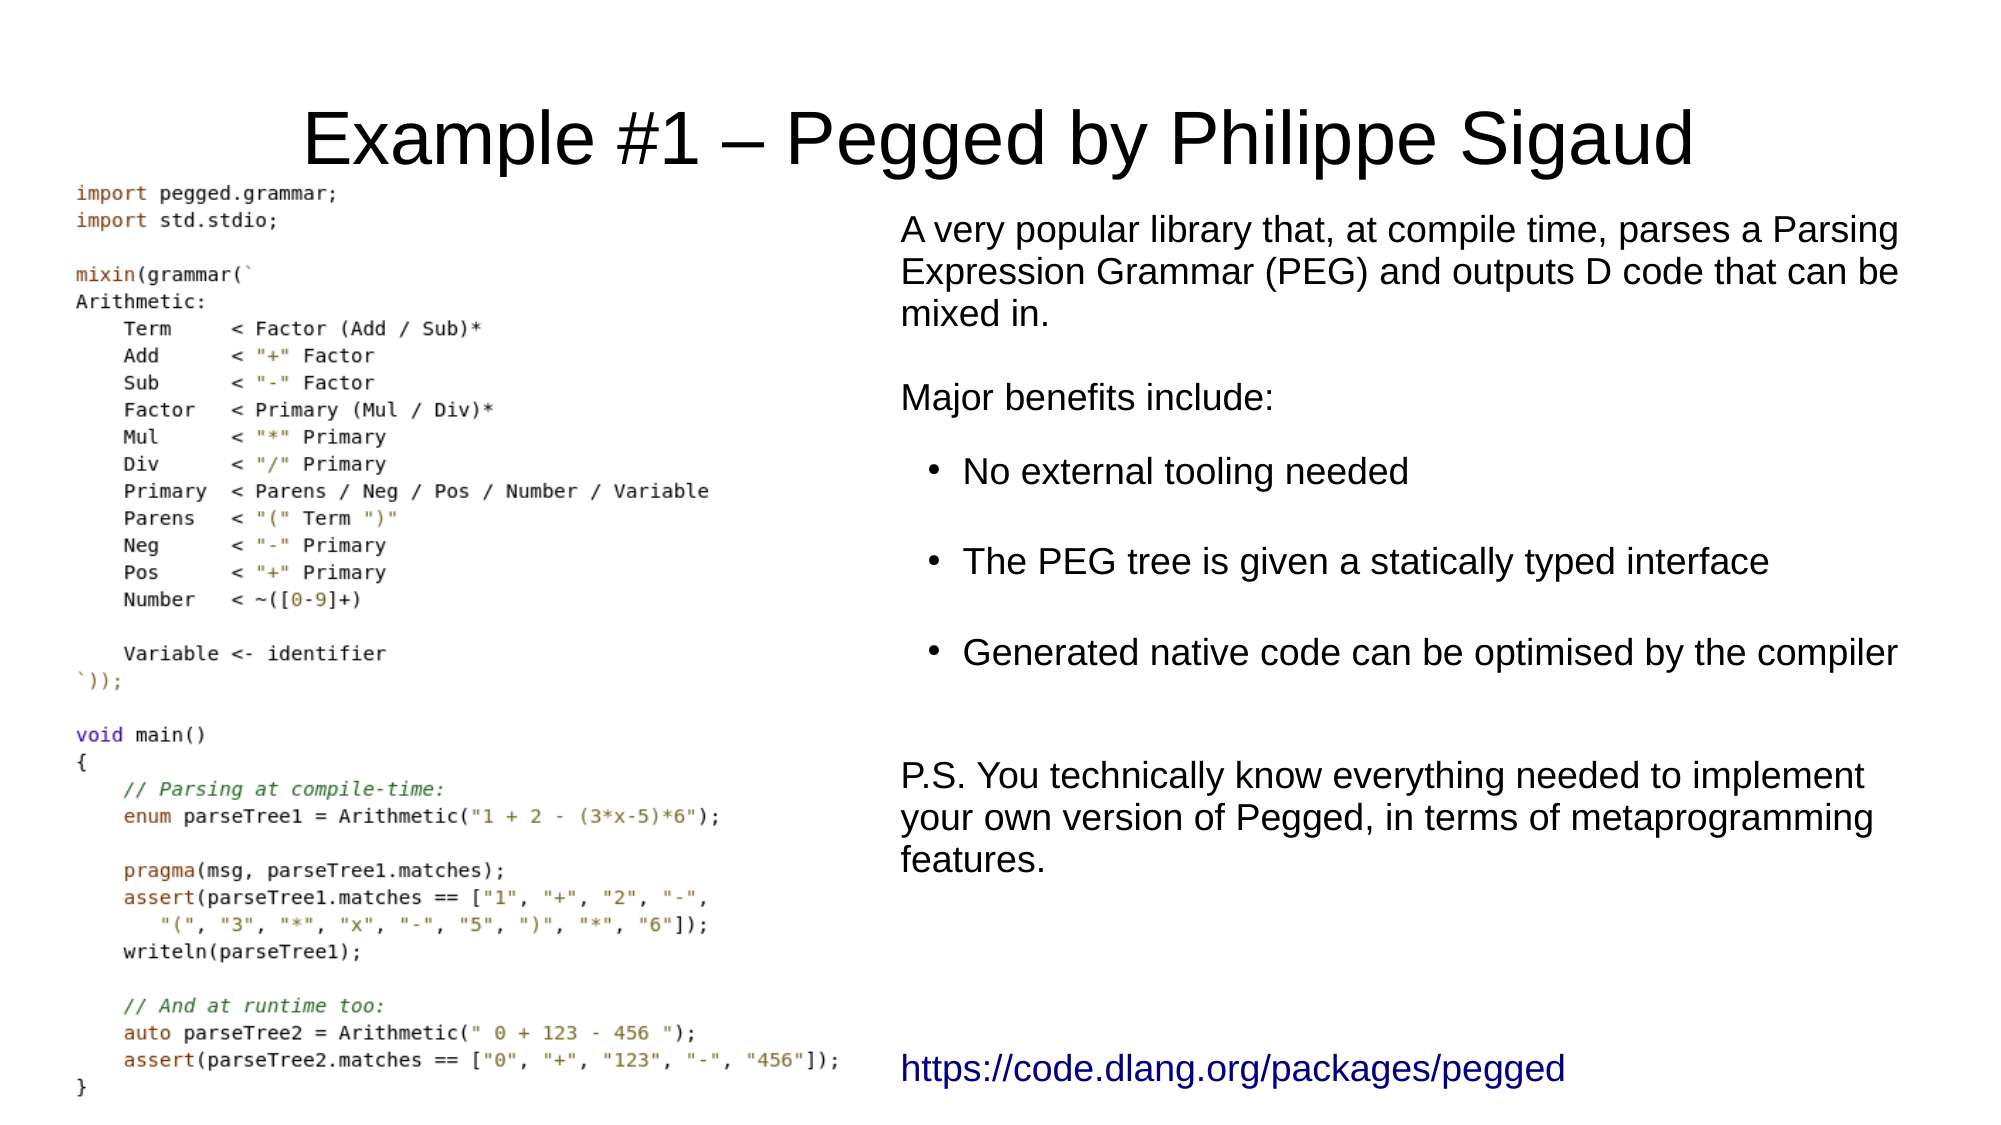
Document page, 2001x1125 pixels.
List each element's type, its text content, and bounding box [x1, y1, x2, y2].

picture [76, 177, 857, 1102]
text_box No external tooling needed The PEG tree is given a statically typed interface Generated native code can be optimised by the compiler [912, 442, 1914, 681]
text_box A very popular library that, at compile time, parses a Parsing Expression Grammar (PEG) and outputs D code that can be mixed in. Major benefits include: P.S. You technically know everything needed to implement your own version of Pegged, in terms of metaprogramming features. https://code.dlang.org/packages/pegged [885, 200, 1949, 1125]
title Example #1 – Pegged by Philippe Sigaud [99, 44, 1900, 233]
